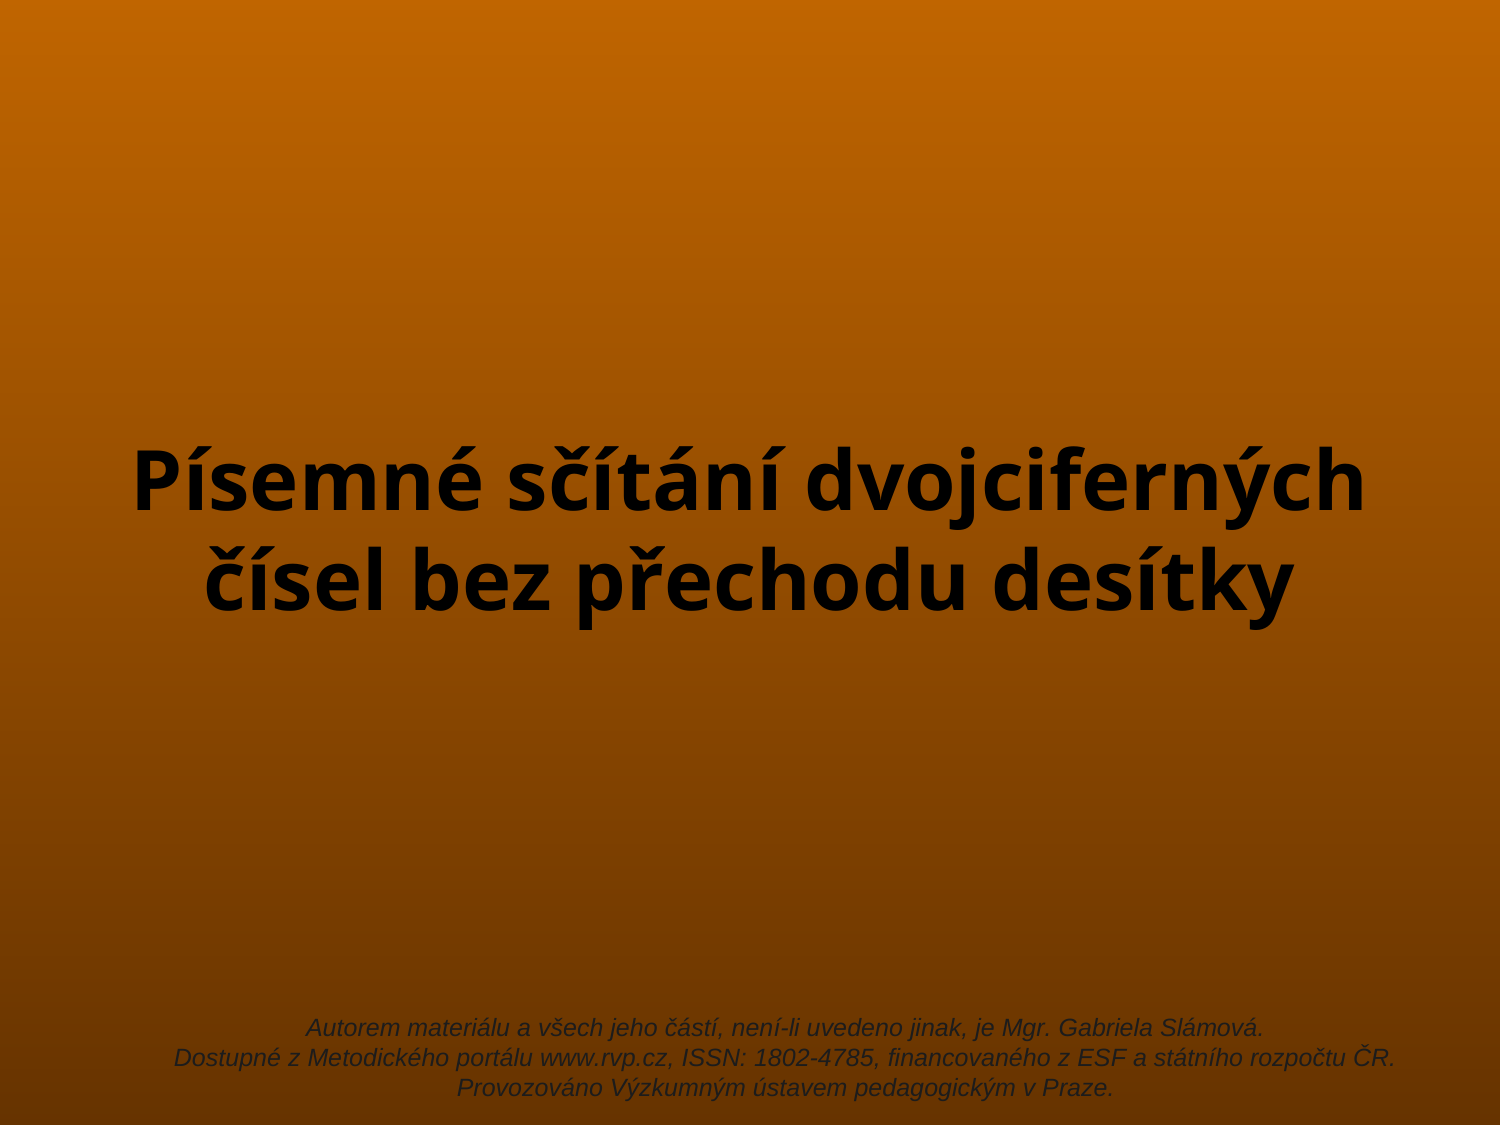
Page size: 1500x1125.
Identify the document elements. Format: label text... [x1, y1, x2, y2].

text_box Autorem materiálu a všech jeho částí, není-li uvedeno jinak, je Mgr. Gabriela Slámová. Dostupné z Metodického portálu www.rvp.cz, ISSN: 1802-4785, financovaného z ESF a státního rozpočtu ČR. Provozováno Výzkumným ústavem pedagogickým v Praze. [173, 1011, 1399, 1102]
title Písemné sčítání dvojciferných čísel bez přechodu desítky [112, 349, 1388, 705]
